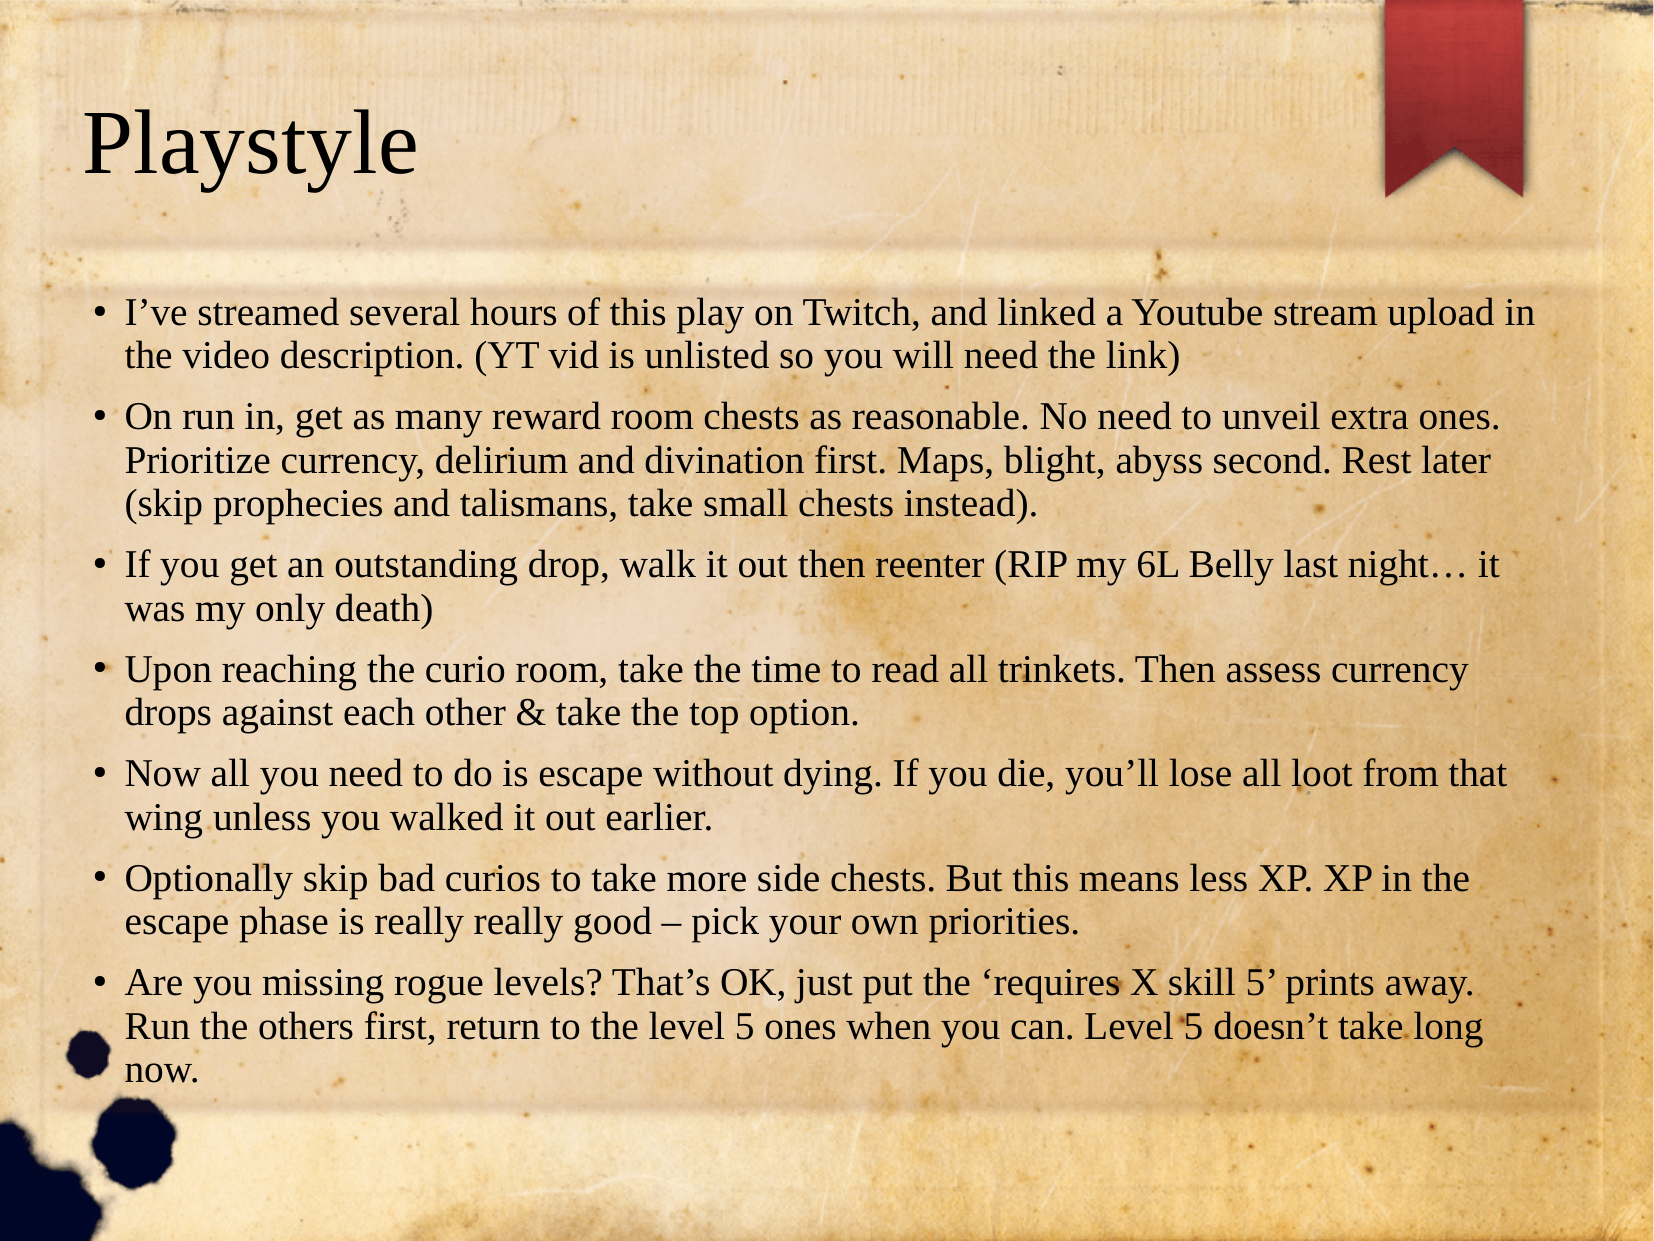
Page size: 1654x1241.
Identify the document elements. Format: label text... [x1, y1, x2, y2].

list I’ve streamed several hours of this play on Twitch, and linked a Youtube stream upload in the video description. (YT vid is unlisted so you will need the link) On run in, get as many reward room chests as reasonable. No need to unveil extra ones. Prioritize currency, delirium and divination first. Maps, blight, abyss second. Rest later (skip prophecies and talismans, take small chests instead). If you get an outstanding drop, walk it out then reenter (RIP my 6L Belly last night… it was my only death) Upon reaching the curio room, take the time to read all trinkets. Then assess currency drops against each other & take the top option. Now all you need to do is escape without dying. If you die, you’ll lose all loot from that wing unless you walked it out earlier. Optionally skip bad curios to take more side chests. But this means less XP. XP in the escape phase is really really good – pick your own priorities. Are you missing rogue levels? That’s OK, just put the ‘requires X skill 5’ prints away. Run the others first, return to the level 5 ones when you can. Level 5 doesn’t take long now. [82, 290, 1538, 1093]
title Playstyle [82, 49, 1347, 237]
picture [0, 0, 1654, 1241]
